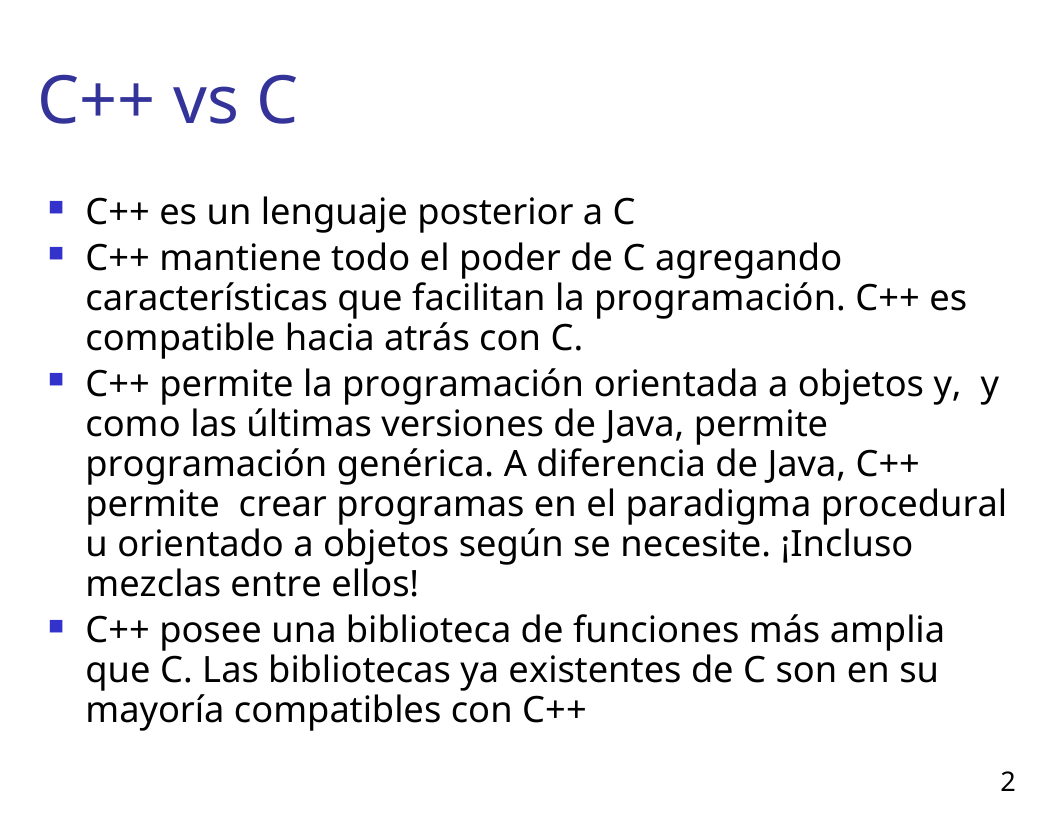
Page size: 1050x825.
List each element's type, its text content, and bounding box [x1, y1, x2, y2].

title C++ vs C [37, 37, 1026, 147]
list C++ es un lenguaje posterior a C C++ mantiene todo el poder de C agregando características que facilitan la programación. C++ es compatible hacia atrás con C. C++ permite la programación orientada a objetos y, y como las últimas versiones de Java, permite programación genérica. A diferencia de Java, C++ permite crear programas en el paradigma procedural u orientado a objetos según se necesite. ¡Incluso mezclas entre ellos! C++ posee una biblioteca de funciones más amplia que C. Las bibliotecas ya existentes de C son en su mayoría compatibles con C++ [37, 150, 1023, 739]
